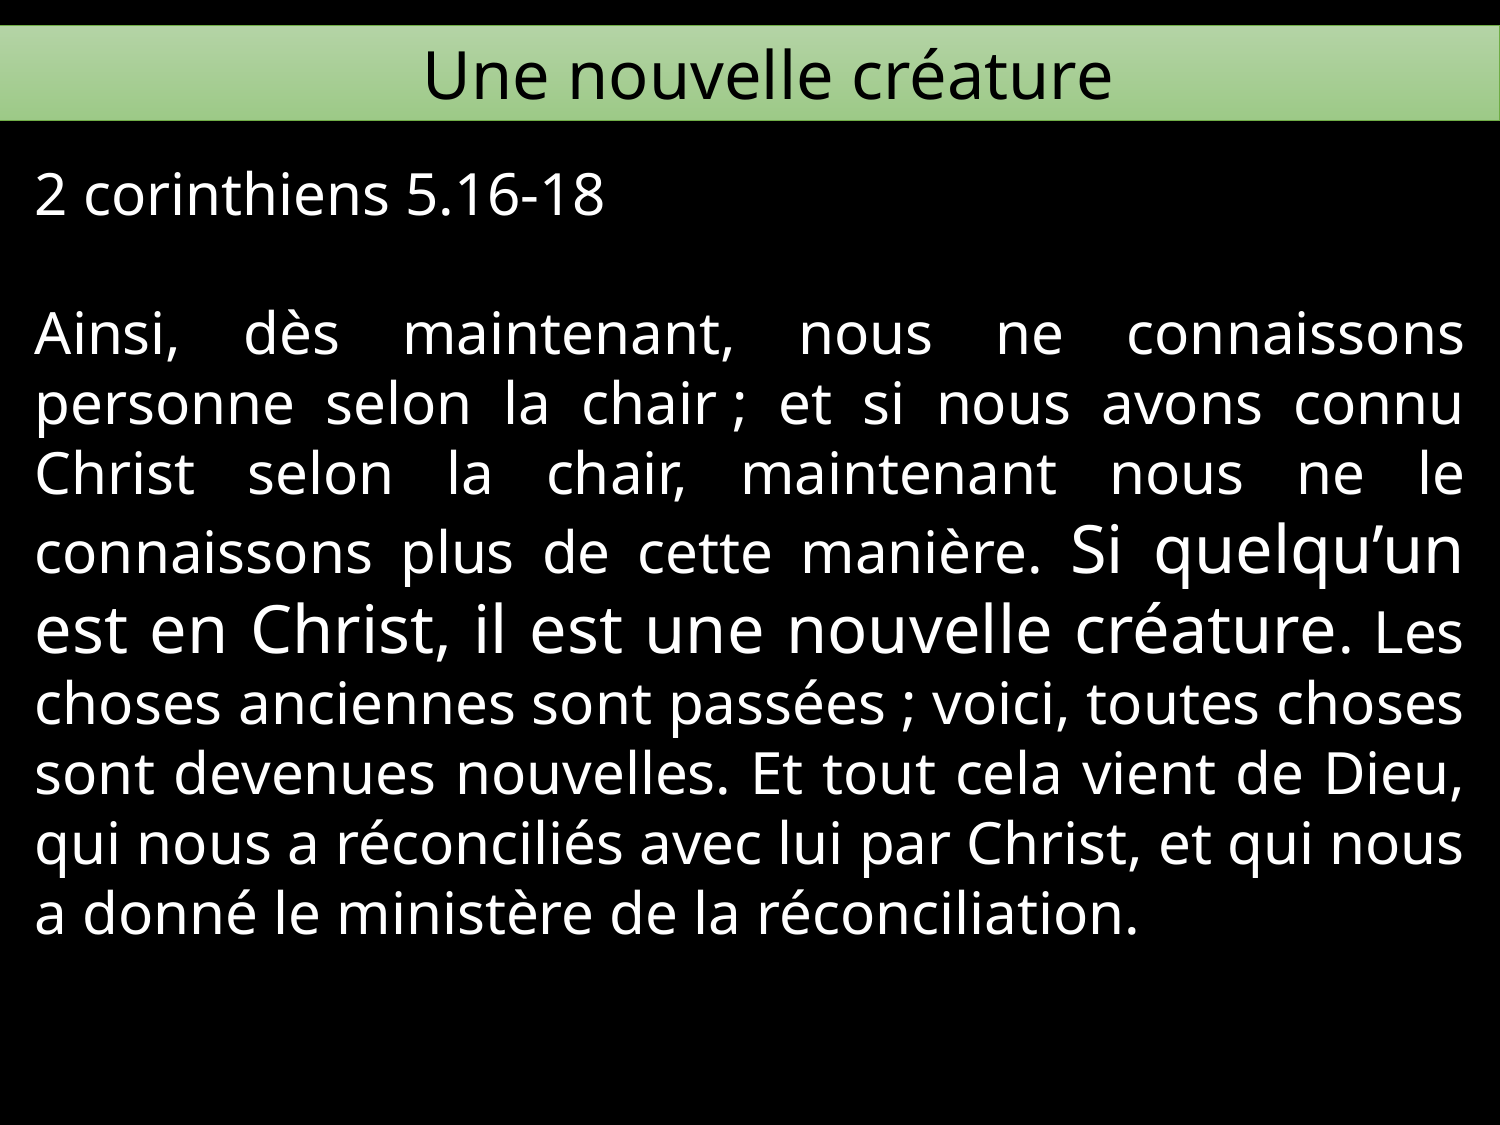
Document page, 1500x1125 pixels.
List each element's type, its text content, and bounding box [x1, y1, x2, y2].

text_box 2 corinthiens 5.16-18 Ainsi, dès maintenant, nous ne connaissons personne selon la chair ; et si nous avons connu Christ selon la chair, maintenant nous ne le connaissons plus de cette manière. Si quelqu’un est en Christ, il est une nouvelle créature. Les choses anciennes sont passées ; voici, toutes choses sont devenues nouvelles. Et tout cela vient de Dieu, qui nous a réconciliés avec lui par Christ, et qui nous a donné le ministère de la réconciliation. [20, 149, 1480, 954]
text_box Une nouvelle créature [0, 25, 1500, 121]
